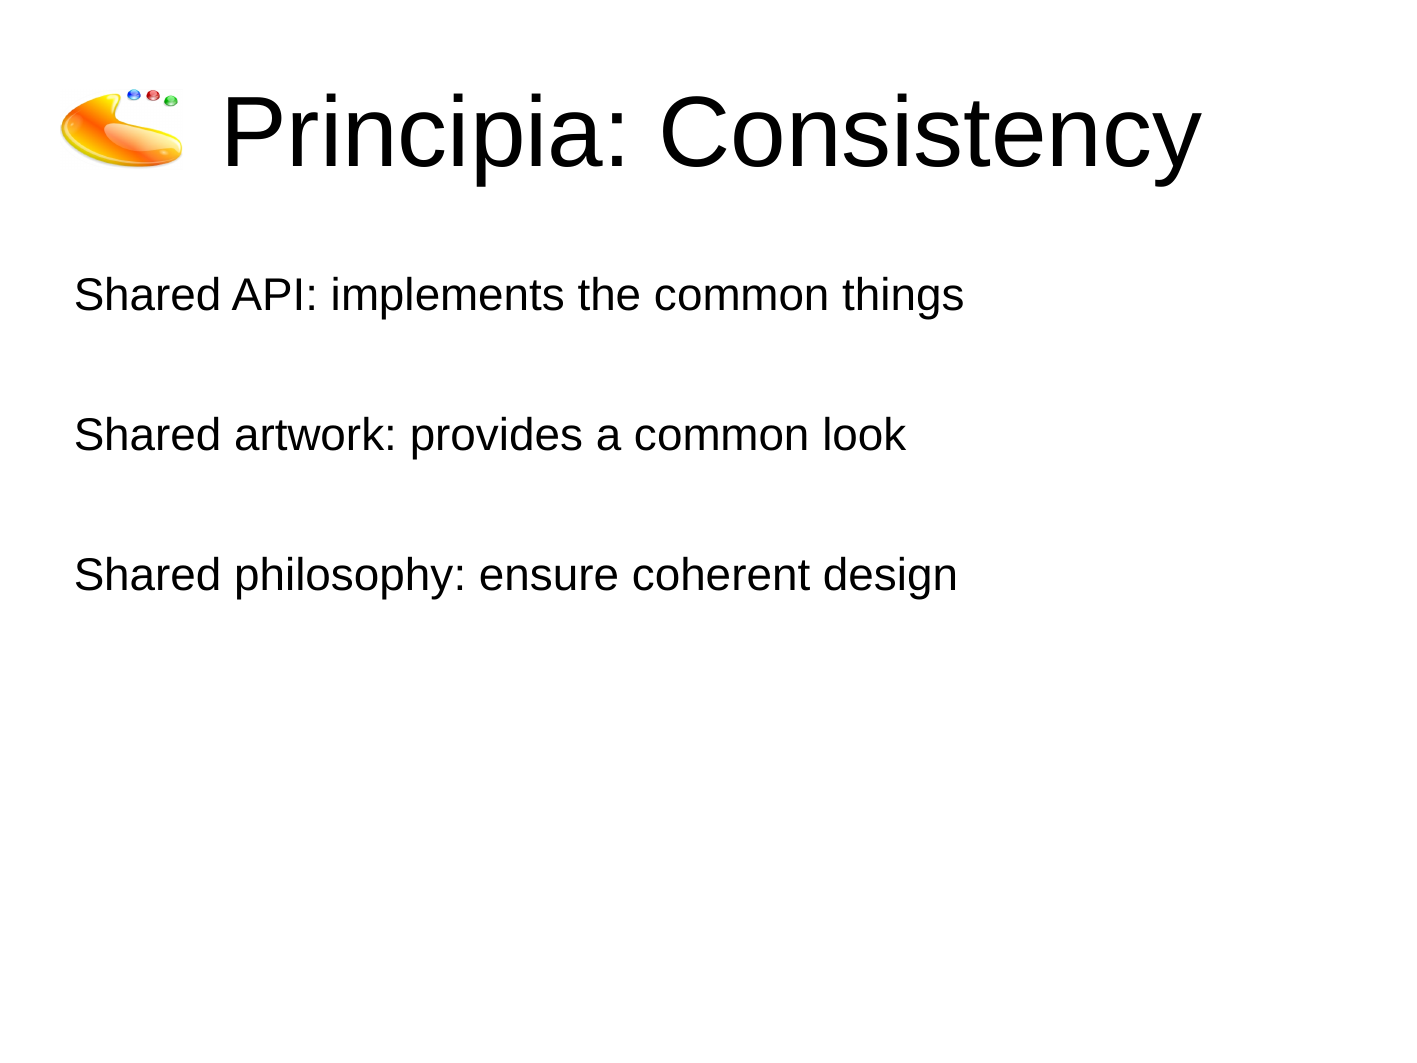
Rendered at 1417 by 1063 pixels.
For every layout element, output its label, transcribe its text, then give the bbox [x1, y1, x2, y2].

text_box Shared API: implements the common things Shared artwork: provides a common look Shared philosophy: ensure coherent design [59, 236, 1417, 1034]
picture [60, 89, 183, 170]
text_box Principia: Consistency [205, 68, 1358, 188]
